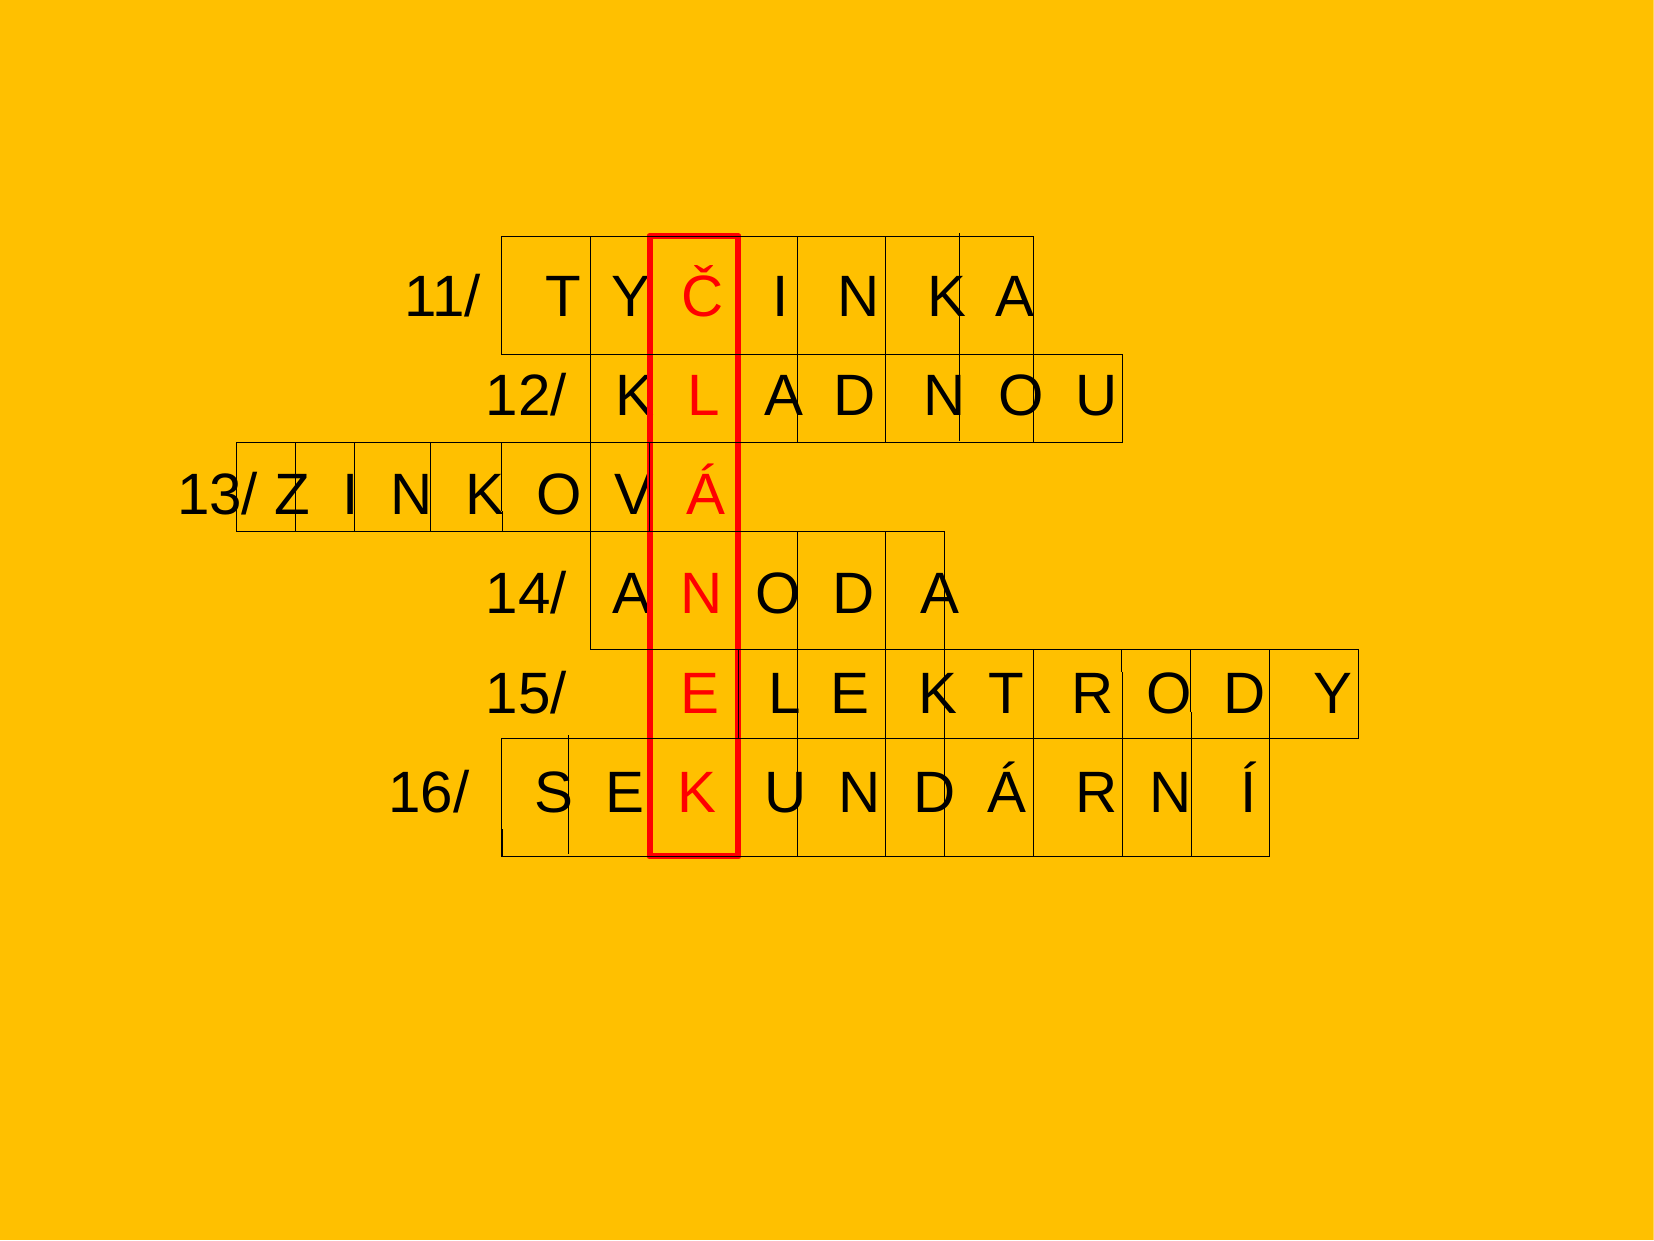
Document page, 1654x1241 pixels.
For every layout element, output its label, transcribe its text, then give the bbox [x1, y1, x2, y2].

list 11/ T Y Č I N K A 12/ K L A D N O U 13/ Z I N K O V Á 14/ A N O D A 15/ E L E K T R O D Y 16/ S E K U N D Á R N Í [88, 59, 1571, 1093]
